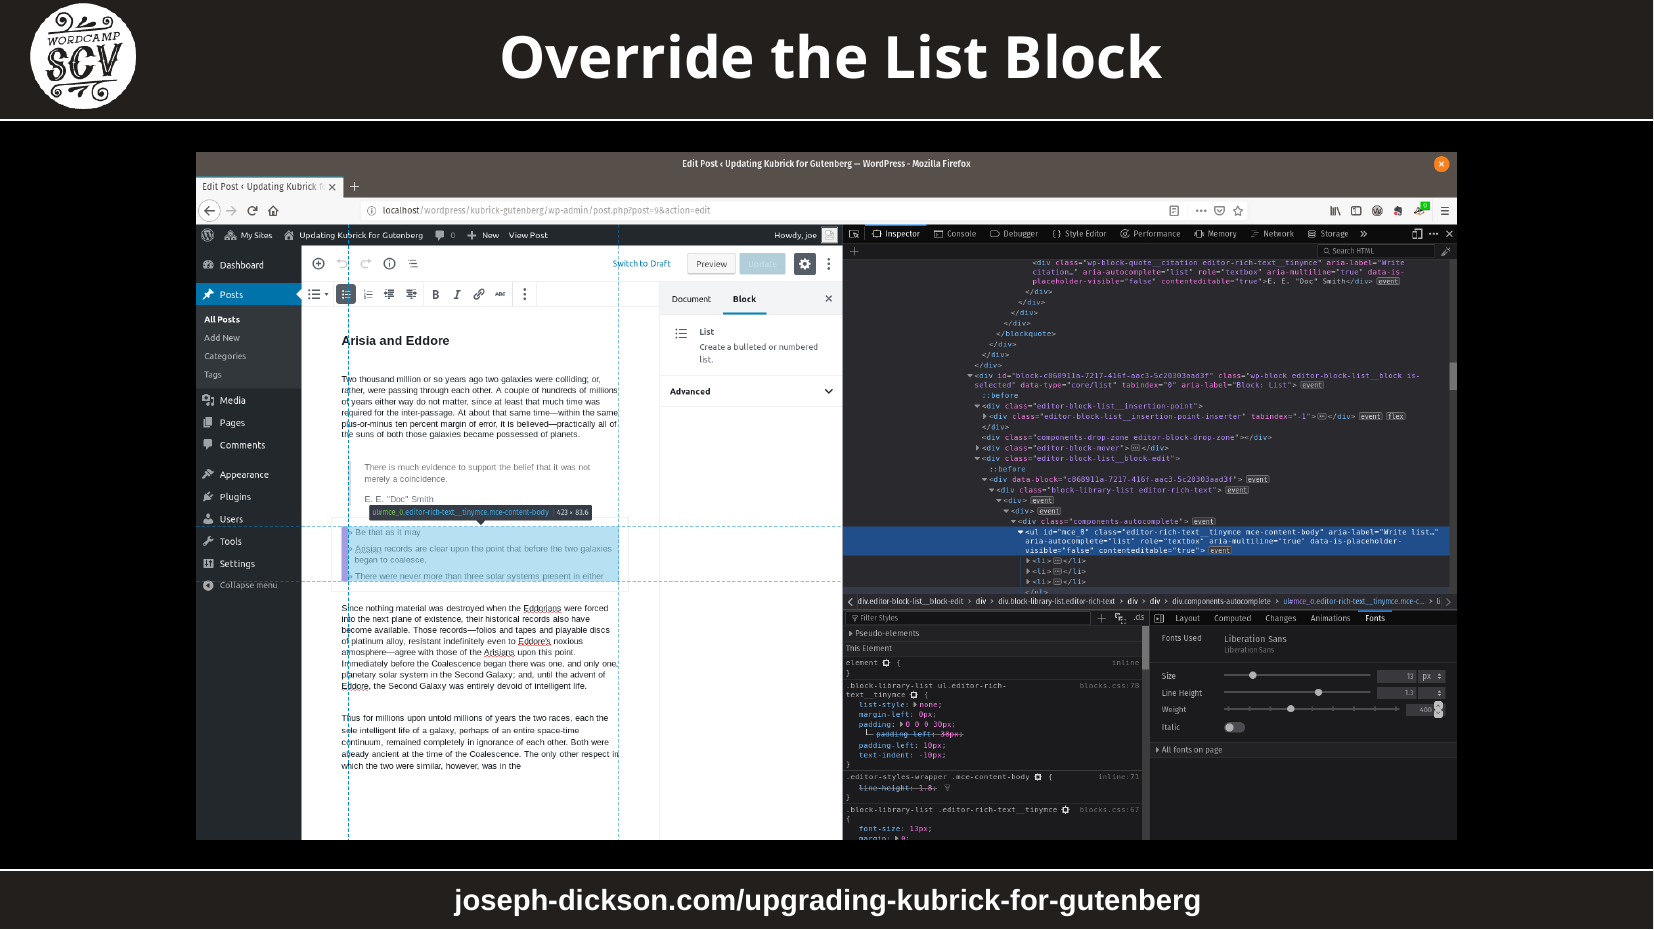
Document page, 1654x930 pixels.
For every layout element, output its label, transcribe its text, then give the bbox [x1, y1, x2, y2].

picture [206, 290, 213, 297]
picture [196, 152, 1457, 841]
title Override the List Block [87, 0, 1576, 134]
picture [30, 3, 87, 109]
